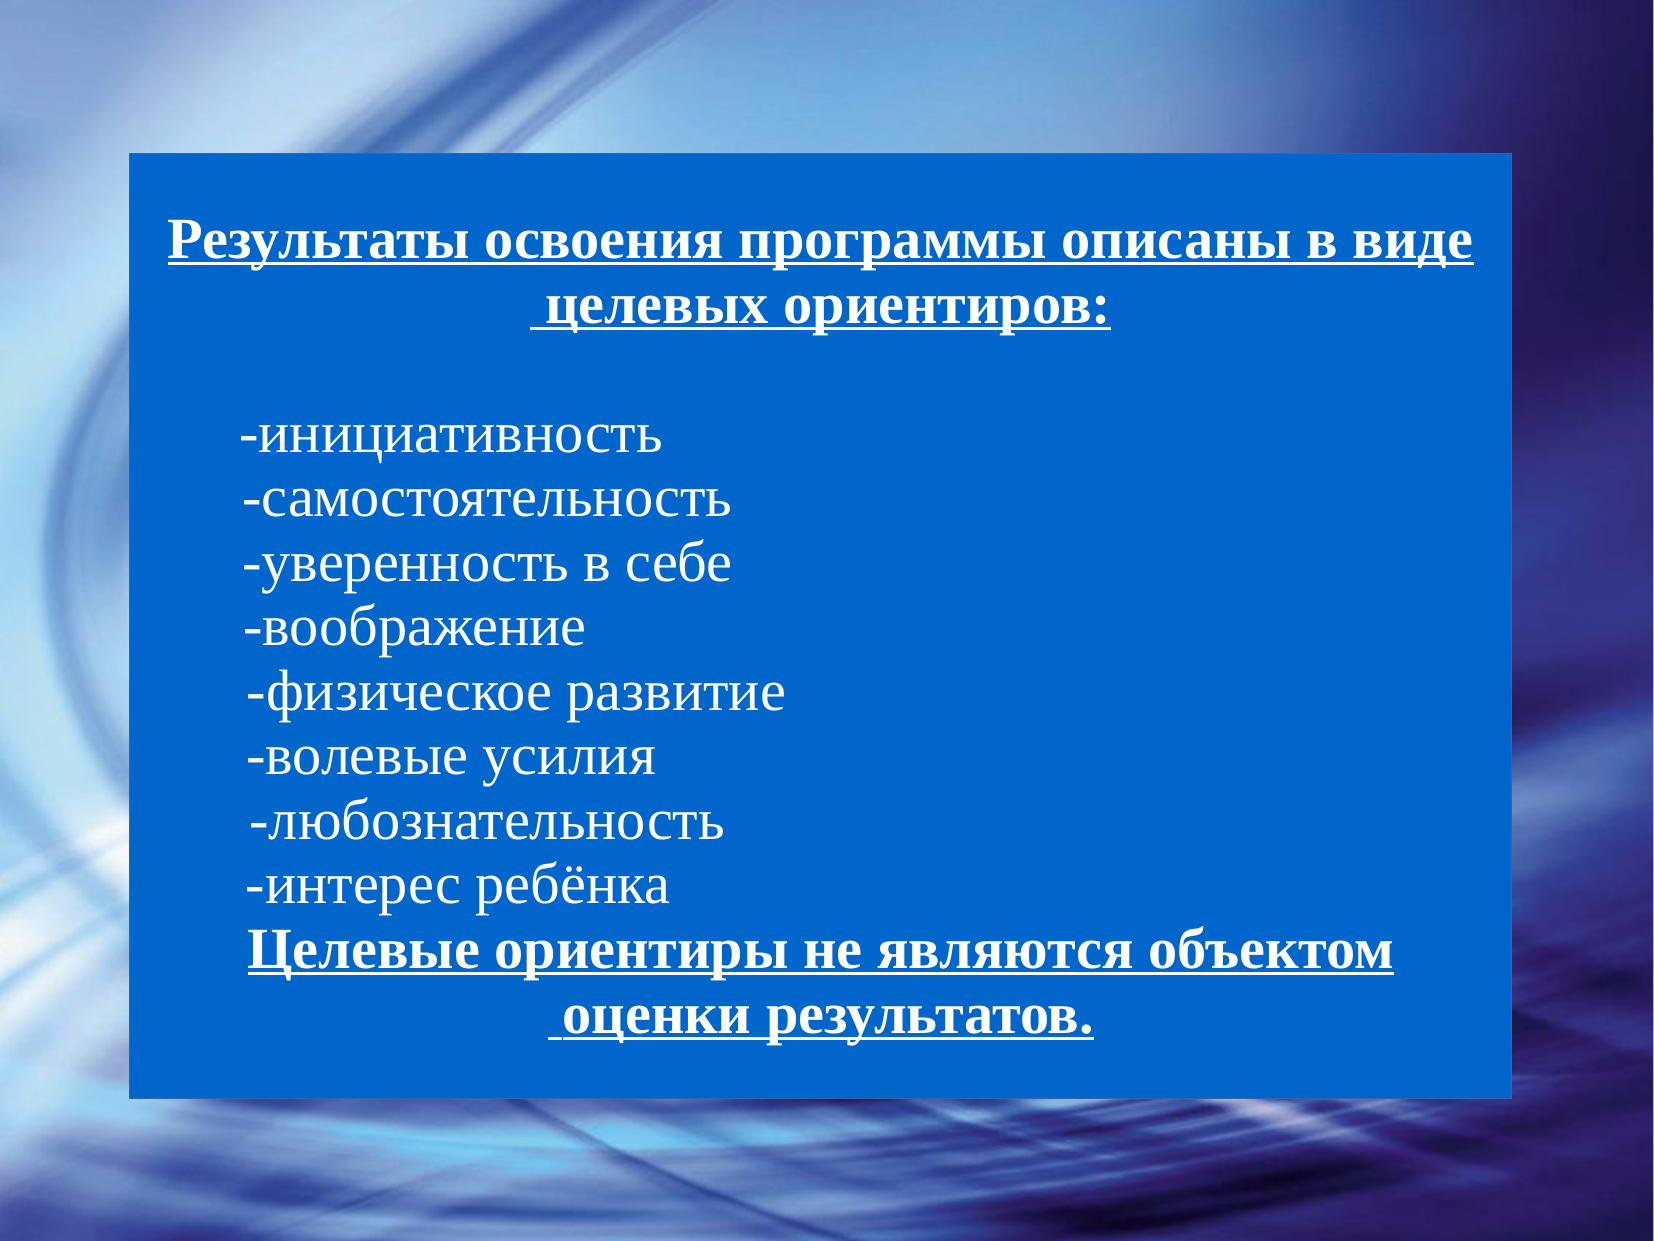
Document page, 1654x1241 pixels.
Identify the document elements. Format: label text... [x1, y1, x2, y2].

text_box Результаты освоения программы описаны в виде целевых ориентиров: -инициативность -самостоятельность -уверенность в себе -воображение -физическое развитие -волевые усилия -любознательность -интерес ребёнка Целевые ориентиры не являются объектом оценки результатов. [129, 153, 1512, 1099]
picture [0, 0, 1654, 1241]
